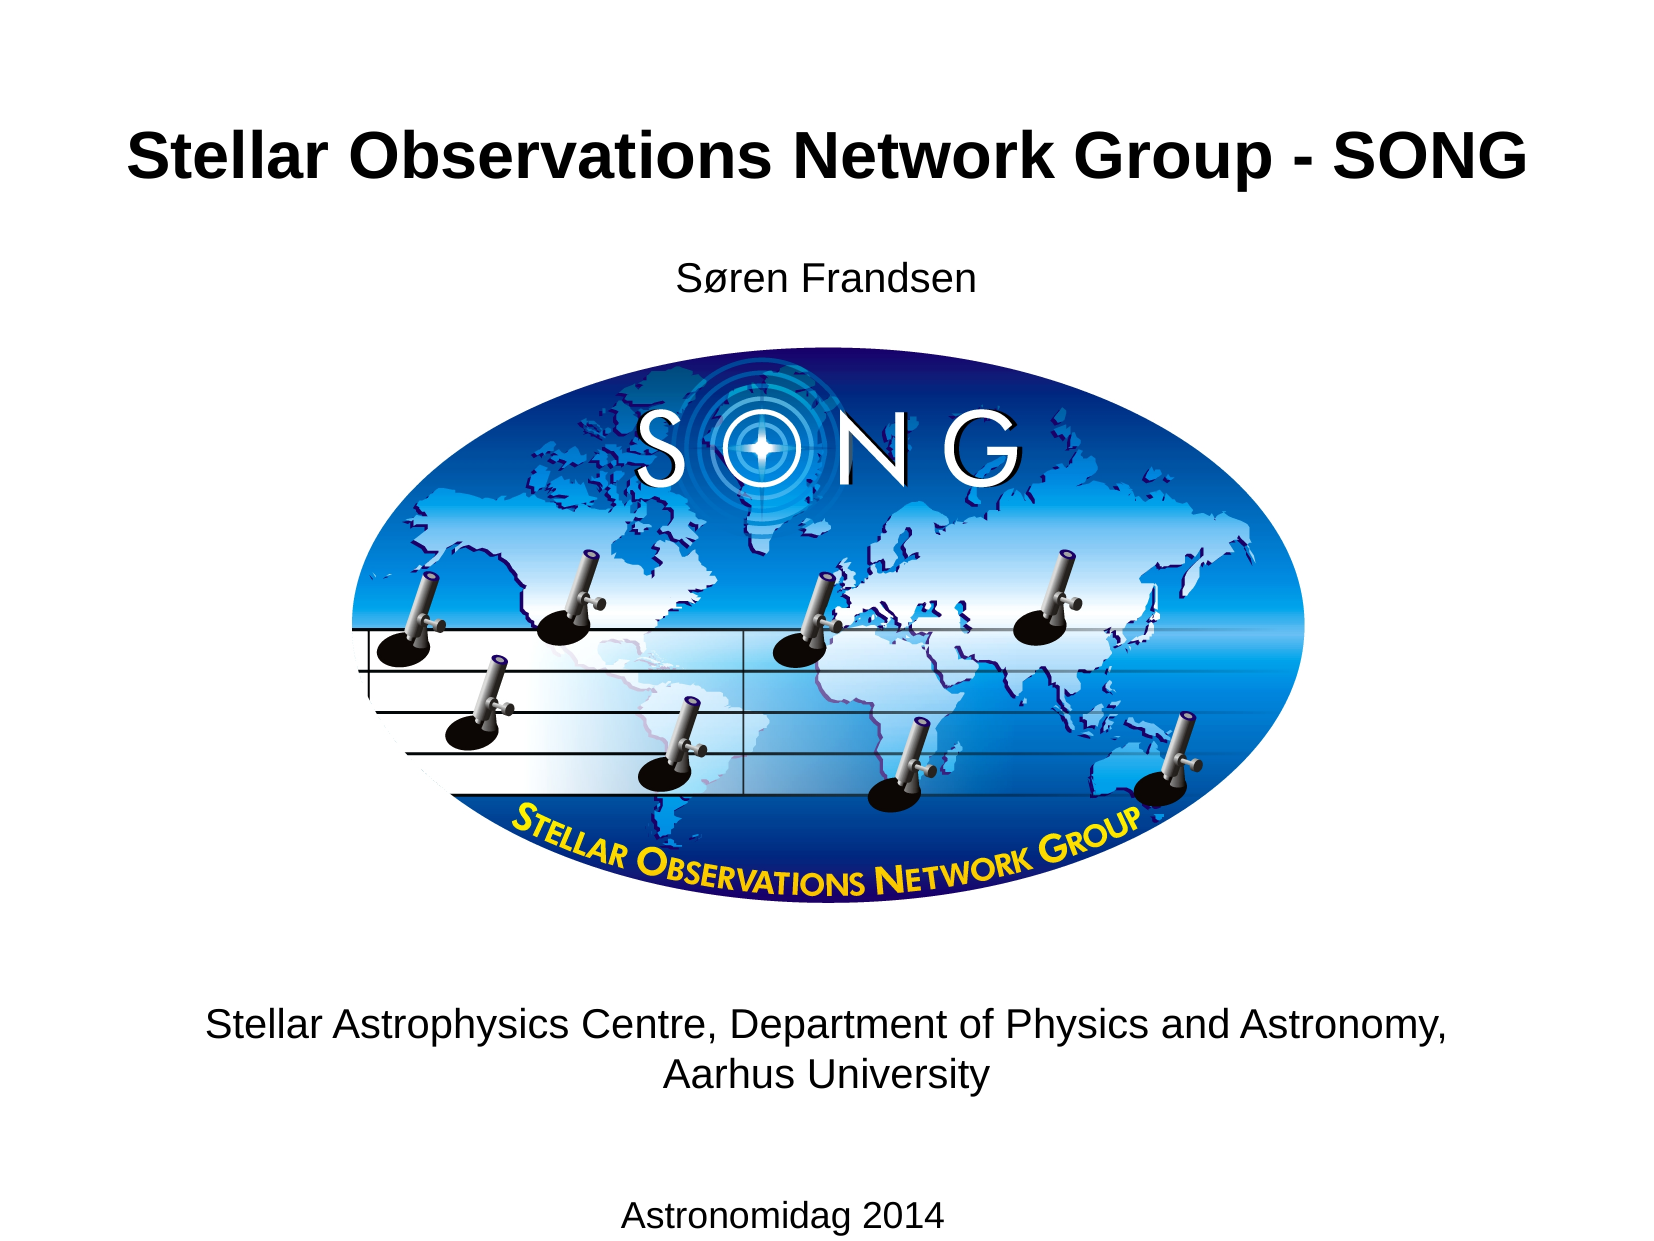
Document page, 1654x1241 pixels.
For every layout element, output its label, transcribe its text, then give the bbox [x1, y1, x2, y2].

text_box Stellar Observations Network Group - SONG [111, 105, 1549, 195]
text_box Astronomidag 2014 [606, 1183, 1027, 1241]
picture [326, 318, 1327, 939]
text_box Stellar Astrophysics Centre, Department of Physics and Astronomy, Aarhus University [189, 989, 1464, 1098]
text_box Søren Frandsen [660, 243, 993, 305]
